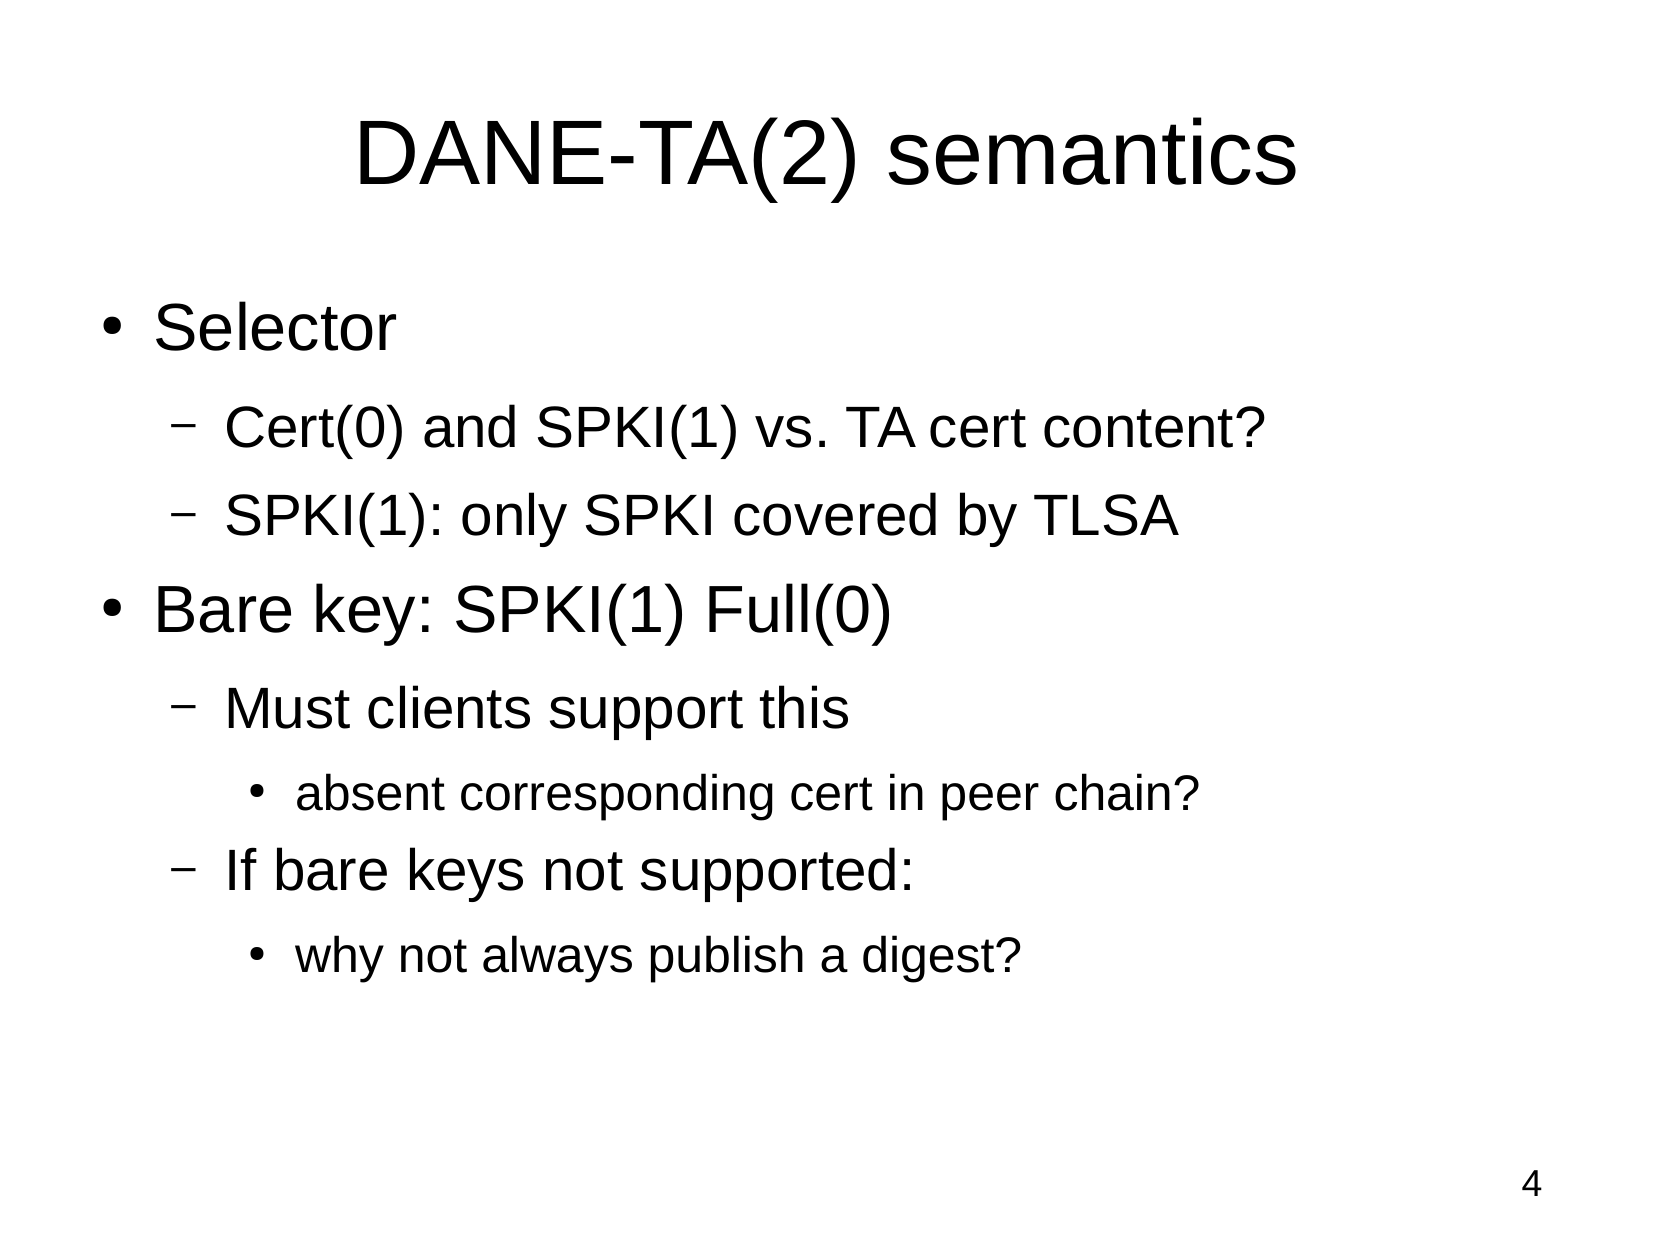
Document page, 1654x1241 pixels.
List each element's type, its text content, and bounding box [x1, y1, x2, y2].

text_box <number> [1506, 1155, 1654, 1226]
list Selector Cert(0) and SPKI(1) vs. TA cert content? SPKI(1): only SPKI covered by TLSA Bare key: SPKI(1) Full(0) Must clients support this absent corresponding cert in peer chain? If bare keys not supported: why not always publish a digest? [82, 290, 1571, 1216]
title DANE-TA(2) semantics [82, 49, 1571, 257]
